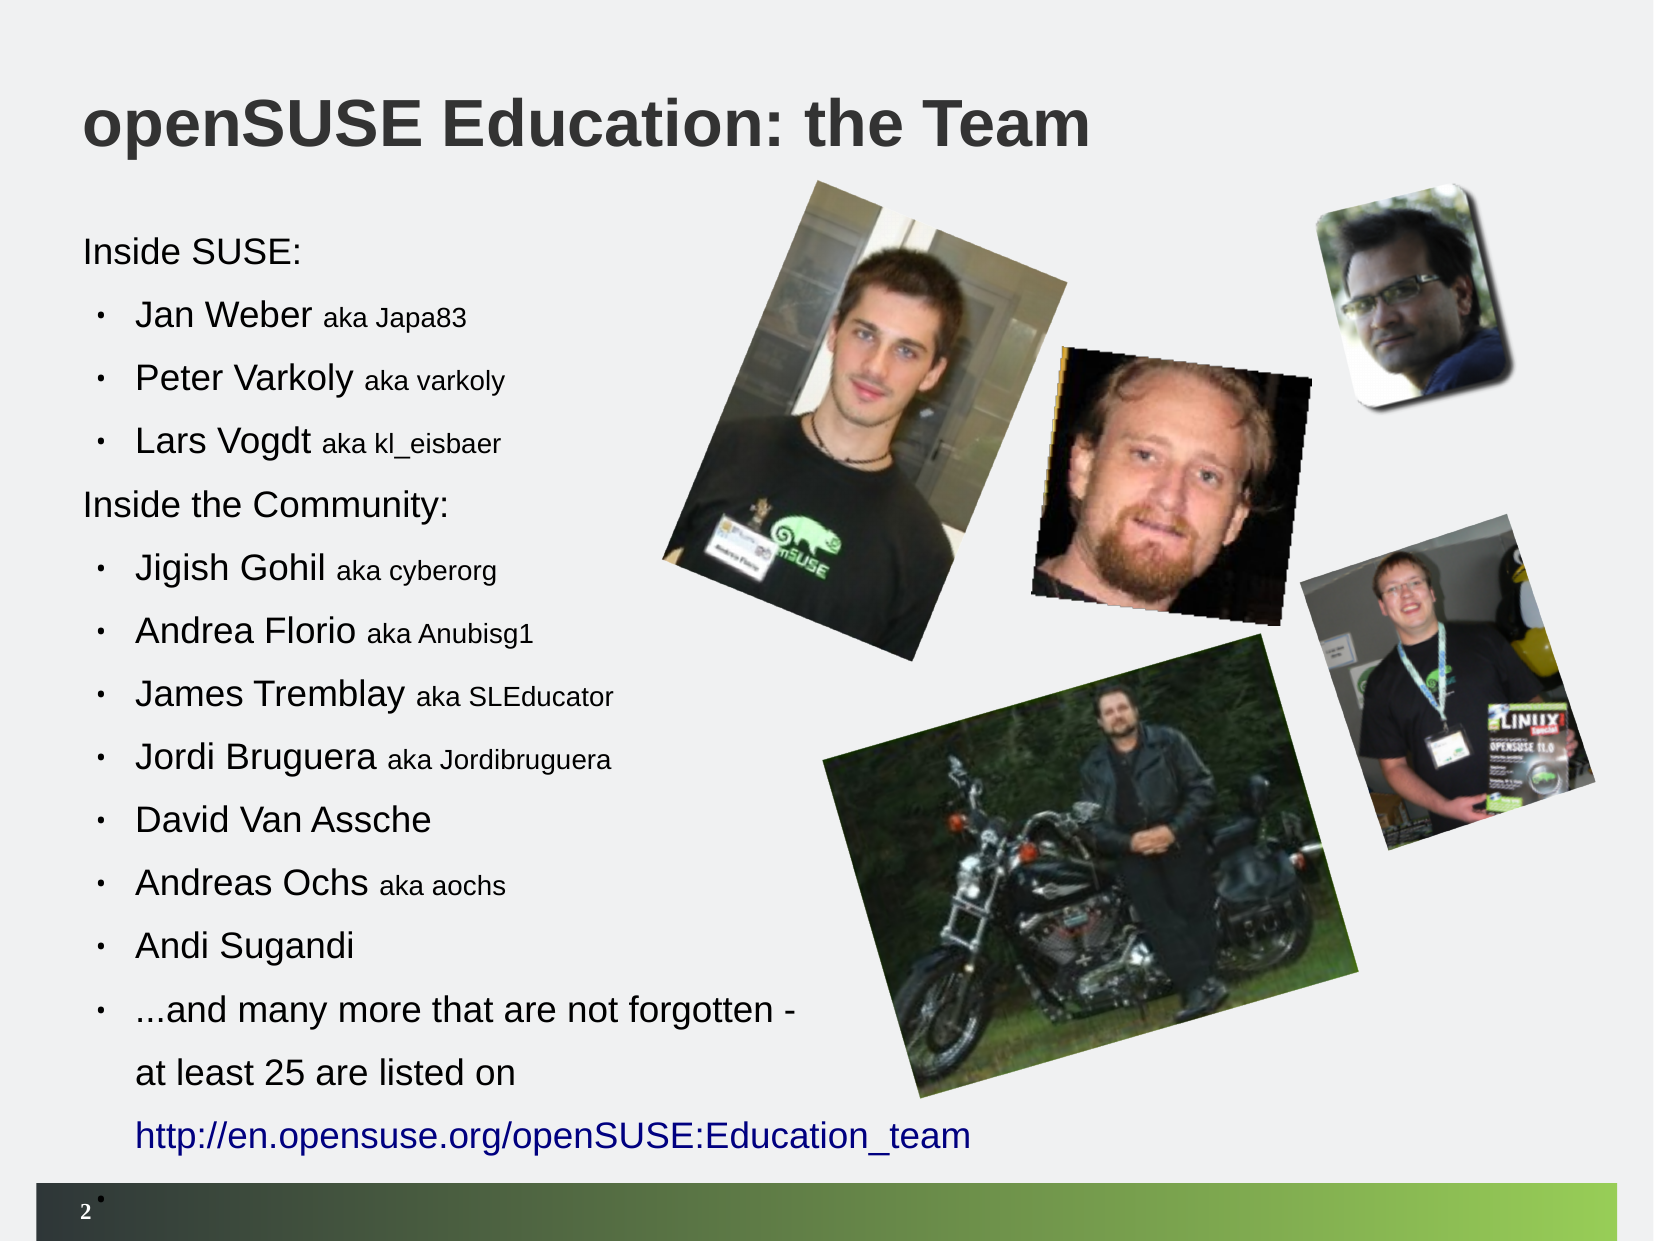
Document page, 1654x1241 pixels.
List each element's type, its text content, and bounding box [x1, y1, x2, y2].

title openSUSE Education: the Team [82, 49, 1571, 198]
picture [0, 0, 1654, 1241]
list Inside SUSE: Jan Weber aka Japa83 Peter Varkoly aka varkoly Lars Vogdt aka kl_eisbaer Inside the Community: Jigish Gohil aka cyberorg Andrea Florio aka Anubisg1 James Tremblay aka SLEducator Jordi Bruguera aka Jordibruguera David Van Assche Andreas Ochs aka aochs Andi Sugandi ...and many more that are not forgotten - at least 25 are listed on http://en.opensuse.org/openSUSE:Education_team [82, 231, 1571, 1170]
